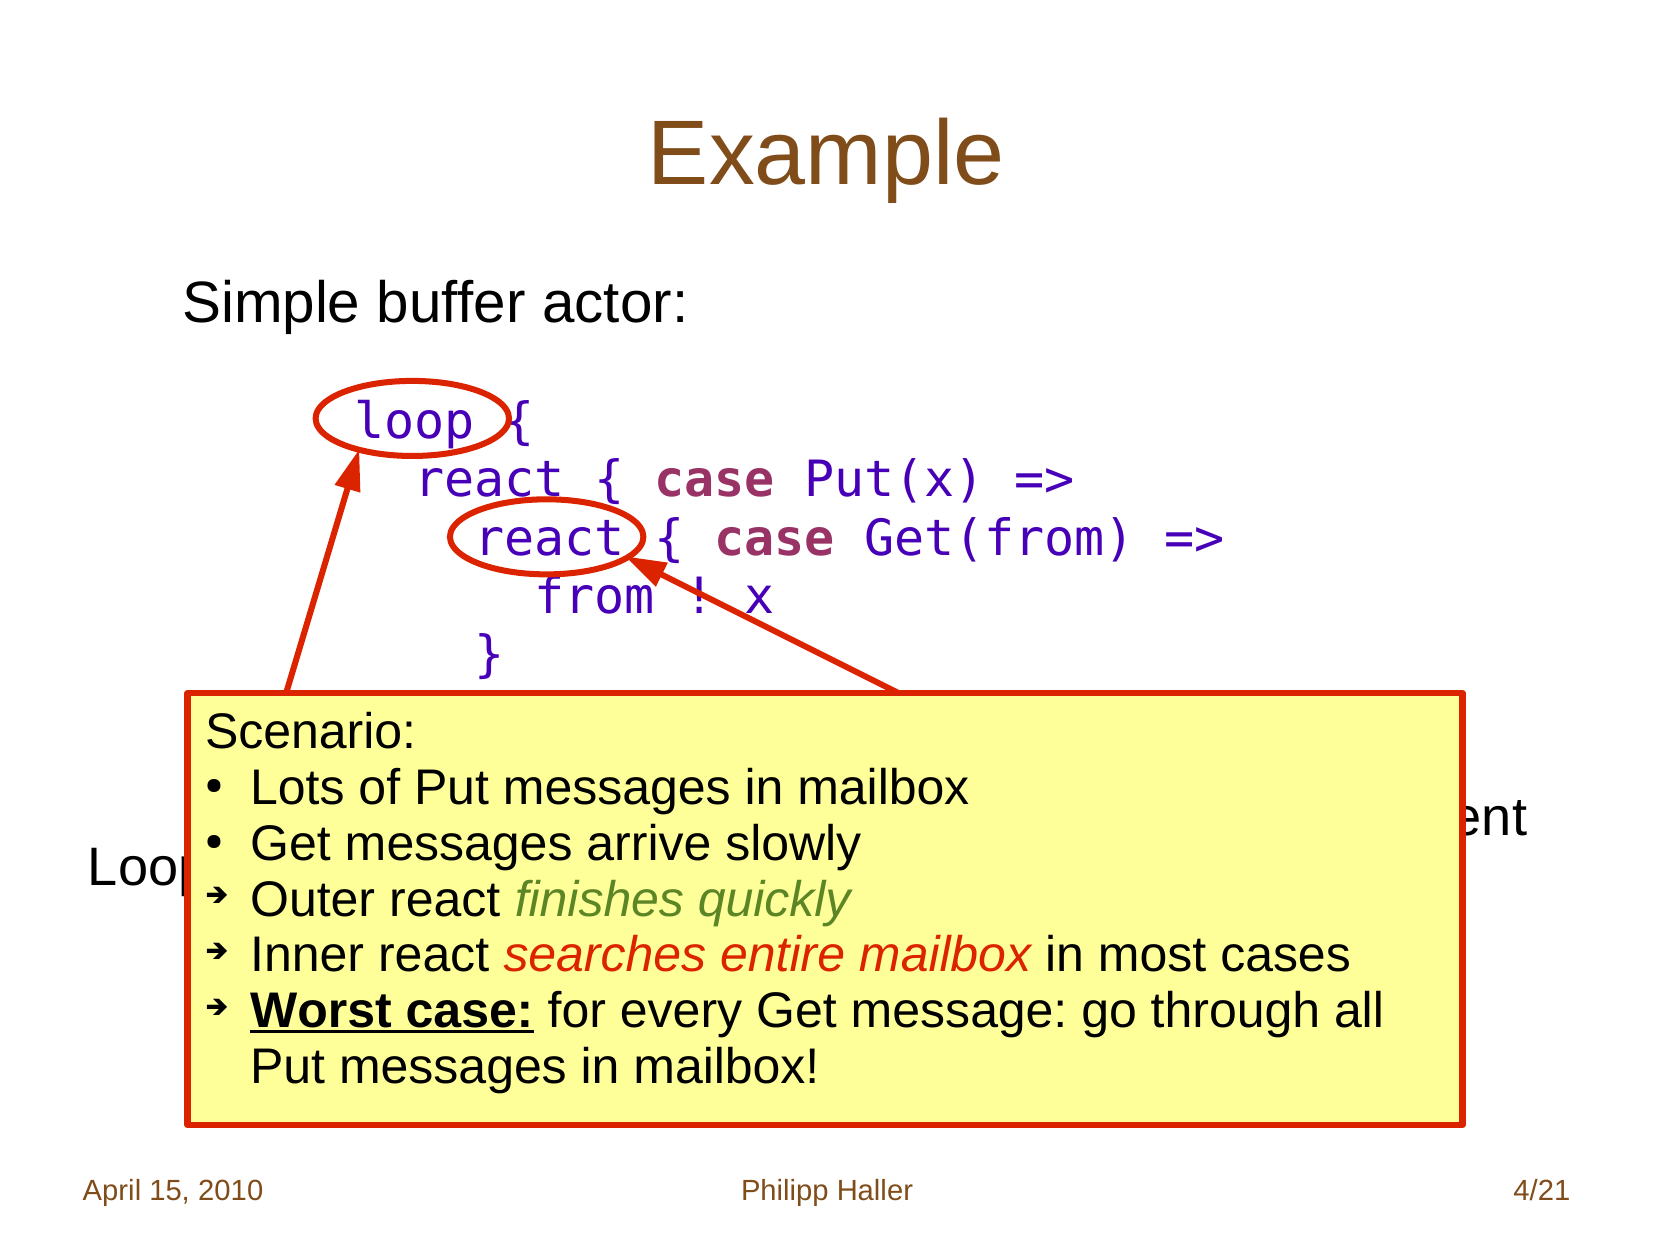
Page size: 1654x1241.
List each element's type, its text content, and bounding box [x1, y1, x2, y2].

text_box Remove message from current actor's mailbox [1466, 779, 1581, 938]
text_box Loops indefinitely [73, 829, 184, 905]
text_box Scenario: Lots of Put messages in mailbox Get messages arrive slowly Outer react finishes quickly Inner react searches entire mailbox in most cases Worst case: for every Get message: go through all Put messages in mailbox! [187, 693, 1463, 1126]
text_box loop { react { case Put(x) => react { case Get(from) => from ! x } } } [454, 503, 640, 571]
title Example [82, 49, 1571, 257]
text_box loop { react { case Put(x) => react { case Get(from) => from ! x } } } [339, 384, 505, 452]
text_box loop { react { case Put(x) => react { case Get(from) => from ! x } } } [339, 384, 1314, 690]
text_box Simple buffer actor: [150, 262, 1126, 343]
